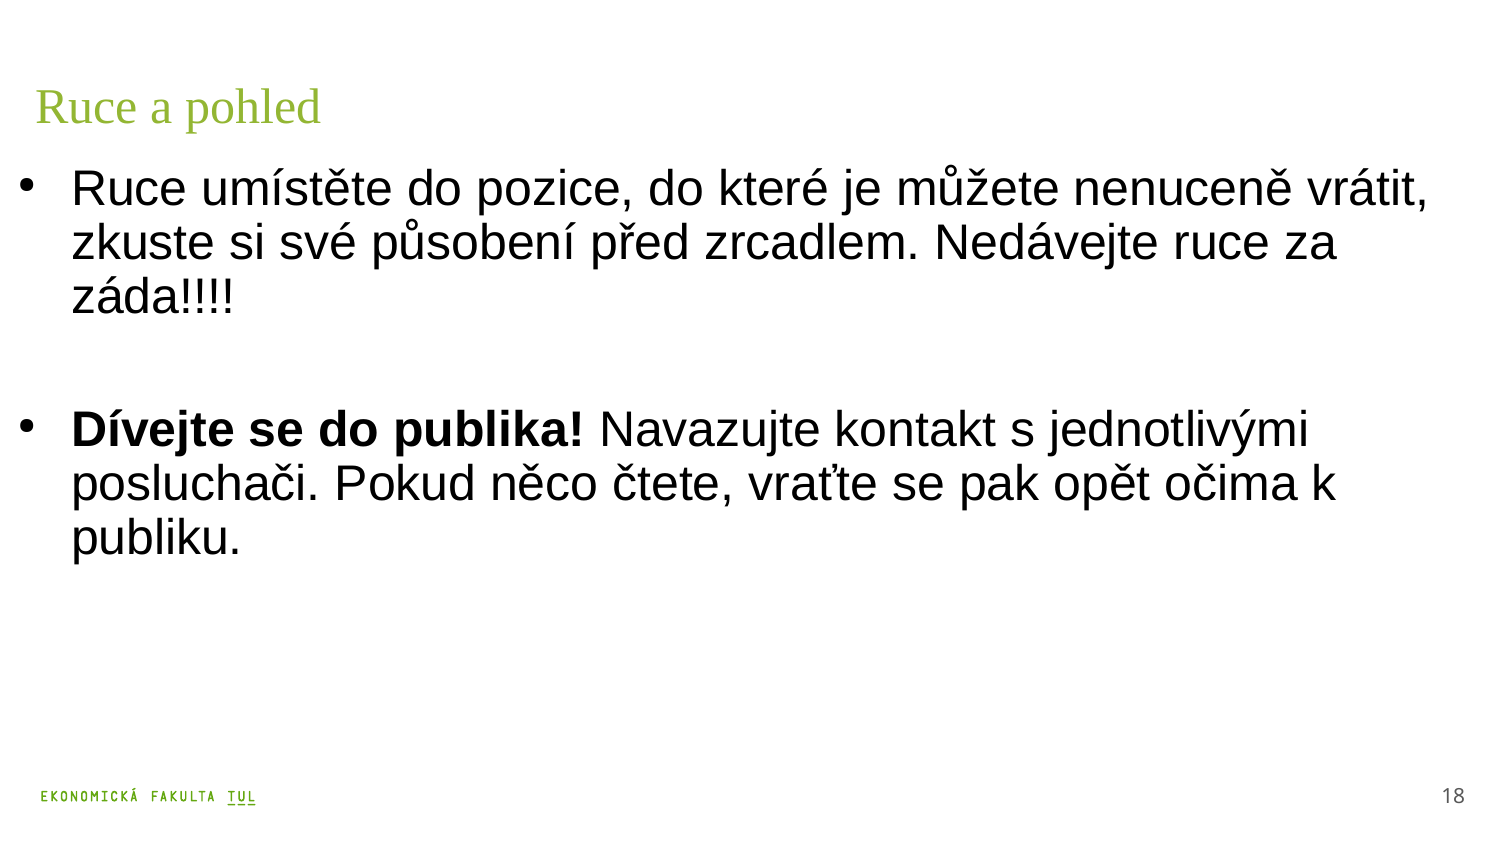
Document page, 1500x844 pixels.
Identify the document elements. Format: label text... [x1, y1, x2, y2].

title Ruce a pohled [35, 59, 1500, 147]
list Ruce umístěte do pozice, do které je můžete nenuceně vrátit, zkuste si své působení před zrcadlem. Nedávejte ruce za záda!!!! Dívejte se do publika! Navazujte kontakt s jednotlivými posluchači. Pokud něco čtete, vraťte se pak opět očima k publiku. [0, 147, 1500, 609]
